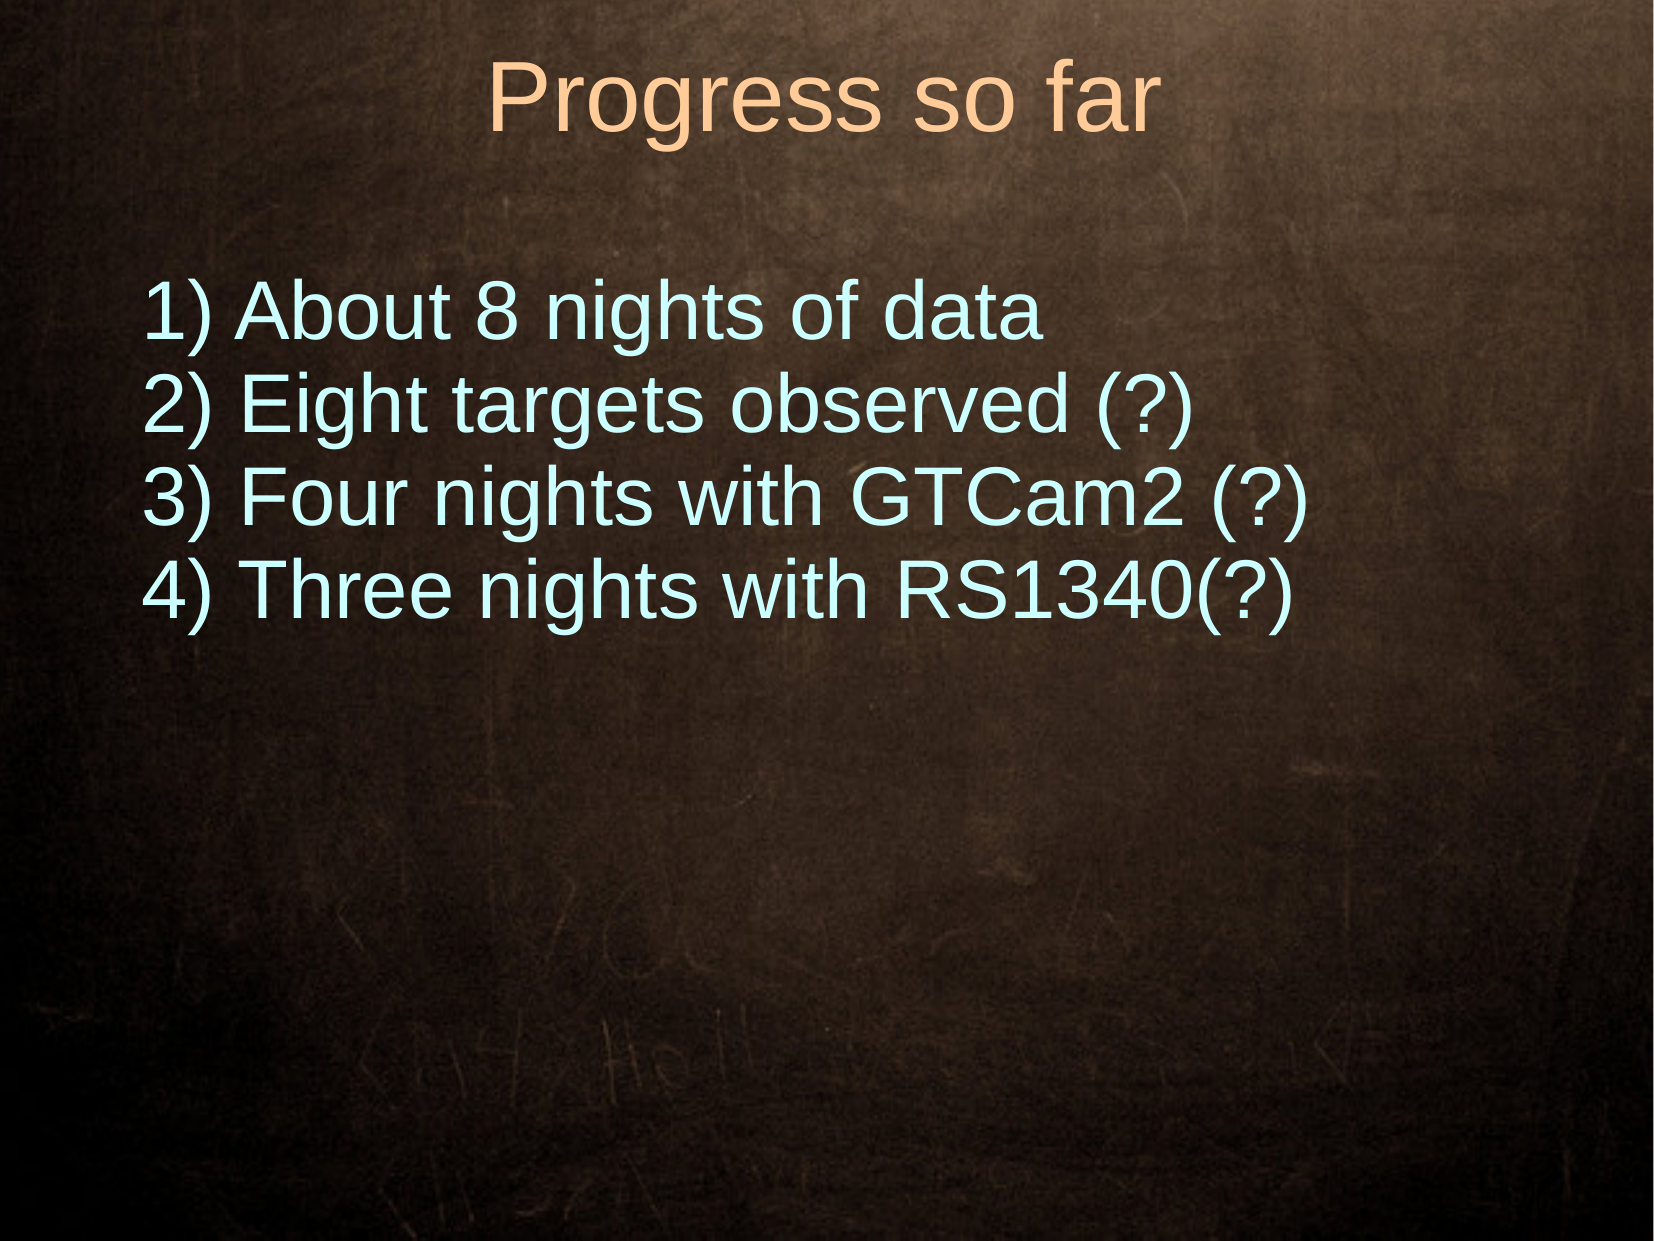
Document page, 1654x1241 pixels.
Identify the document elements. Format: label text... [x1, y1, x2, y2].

text_box Progress so far 1) About 8 nights of data 2) Eight targets observed (?) 3) Four nights with GTCam2 (?) 4) Three nights with RS1340(?) [126, 33, 1522, 737]
picture [0, 0, 1654, 1241]
